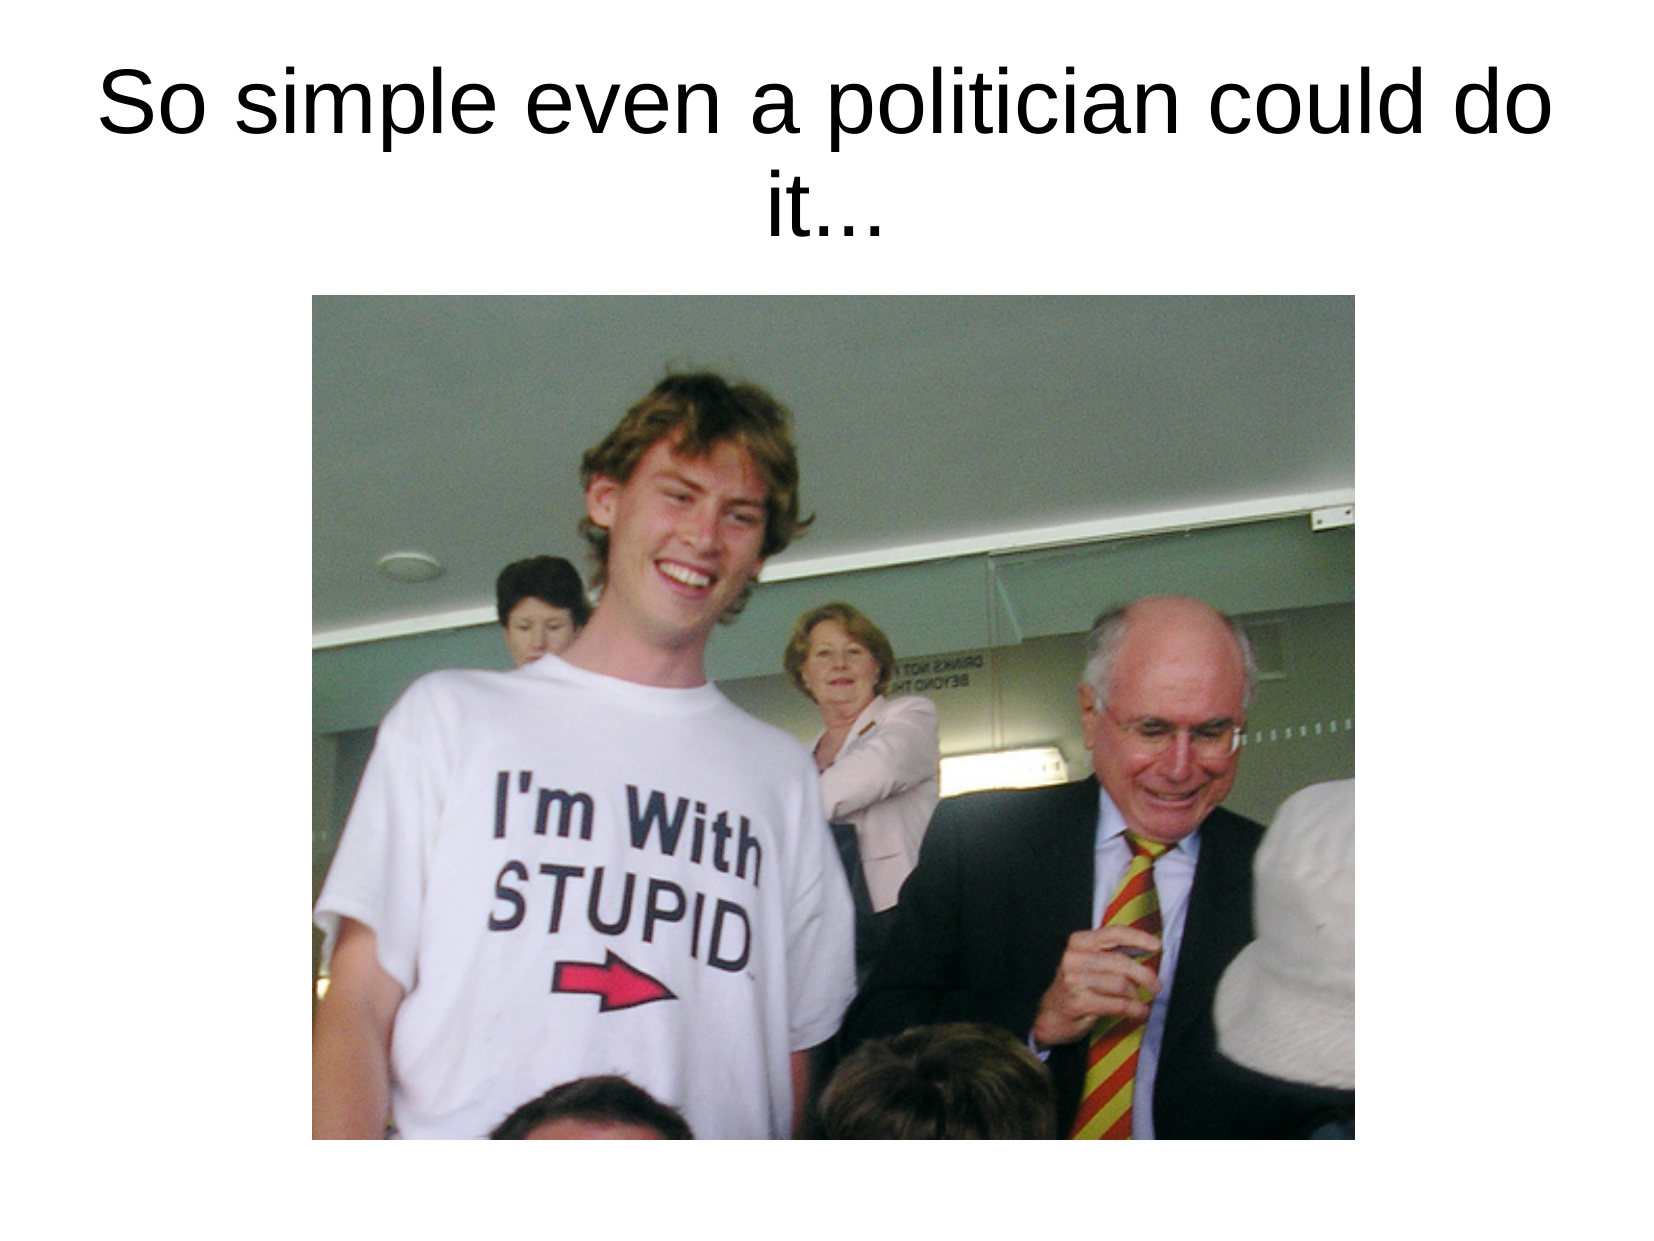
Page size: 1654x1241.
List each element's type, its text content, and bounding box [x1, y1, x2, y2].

picture [312, 295, 1355, 1140]
title So simple even a politician could do it... [82, 47, 1571, 259]
